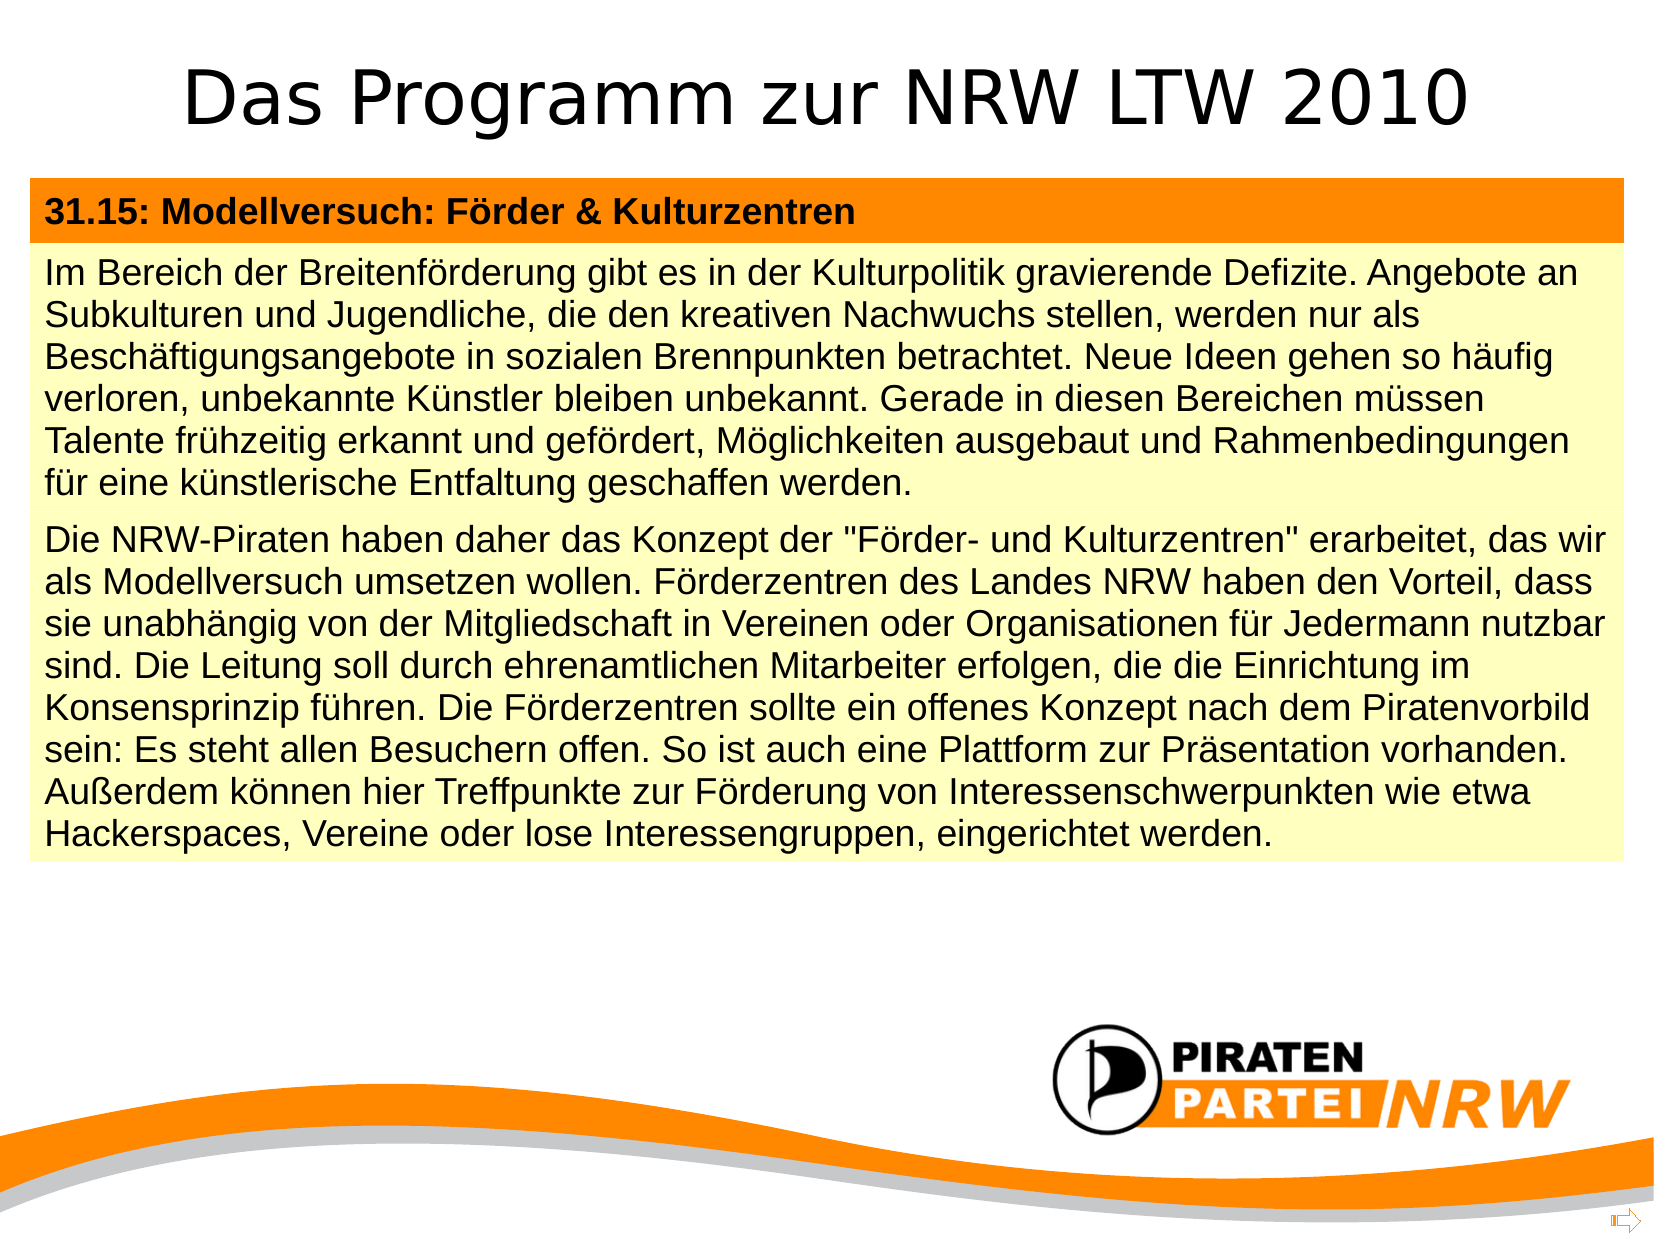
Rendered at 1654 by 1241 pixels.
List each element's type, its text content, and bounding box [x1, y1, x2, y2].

table_cell Die NRW-Piraten haben daher das Konzept der "Förder- und Kulturzentren" erarbeitet, das wir als Modellversuch umsetzen wollen. Förderzentren des Landes NRW haben den Vorteil, dass sie unabhängig von der Mitgliedschaft in Vereinen oder Organisationen für Jedermann nutzbar sind. Die Leitung soll durch ehrenamtlichen Mitarbeiter erfolgen, die die Einrichtung im Konsensprinzip führen. Die Förderzentren sollte ein offenes Konzept nach dem Piratenvorbild sein: Es steht allen Besuchern offen. So ist auch eine Plattform zur Präsentation vorhanden. Außerdem können hier Treffpunkte zur Förderung von Interessenschwerpunkten wie etwa Hackerspaces, Vereine oder lose Interessengruppen, eingerichtet werden. [30, 512, 1624, 862]
title Das Programm zur NRW LTW 2010 [82, 54, 1571, 143]
table_header 31.15: ﻿Modellversuch: Förder & Kulturzentren [30, 178, 1624, 243]
table_cell Im Bereich der Breitenförderung gibt es in der Kulturpolitik gravierende Defizite. Angebote an Subkulturen und Jugendliche, die den kreativen Nachwuchs stellen, werden nur als Beschäftigungsangebote in sozialen Brennpunkten betrachtet. Neue Ideen gehen so häufig verloren, unbekannte Künstler bleiben unbekannt. Gerade in diesen Bereichen müssen Talente frühzeitig erkannt und gefördert, Möglichkeiten ausgebaut und Rahmenbedingungen für eine künstlerische Entfaltung geschaffen werden. [30, 244, 1624, 511]
picture [1045, 1021, 1579, 1140]
